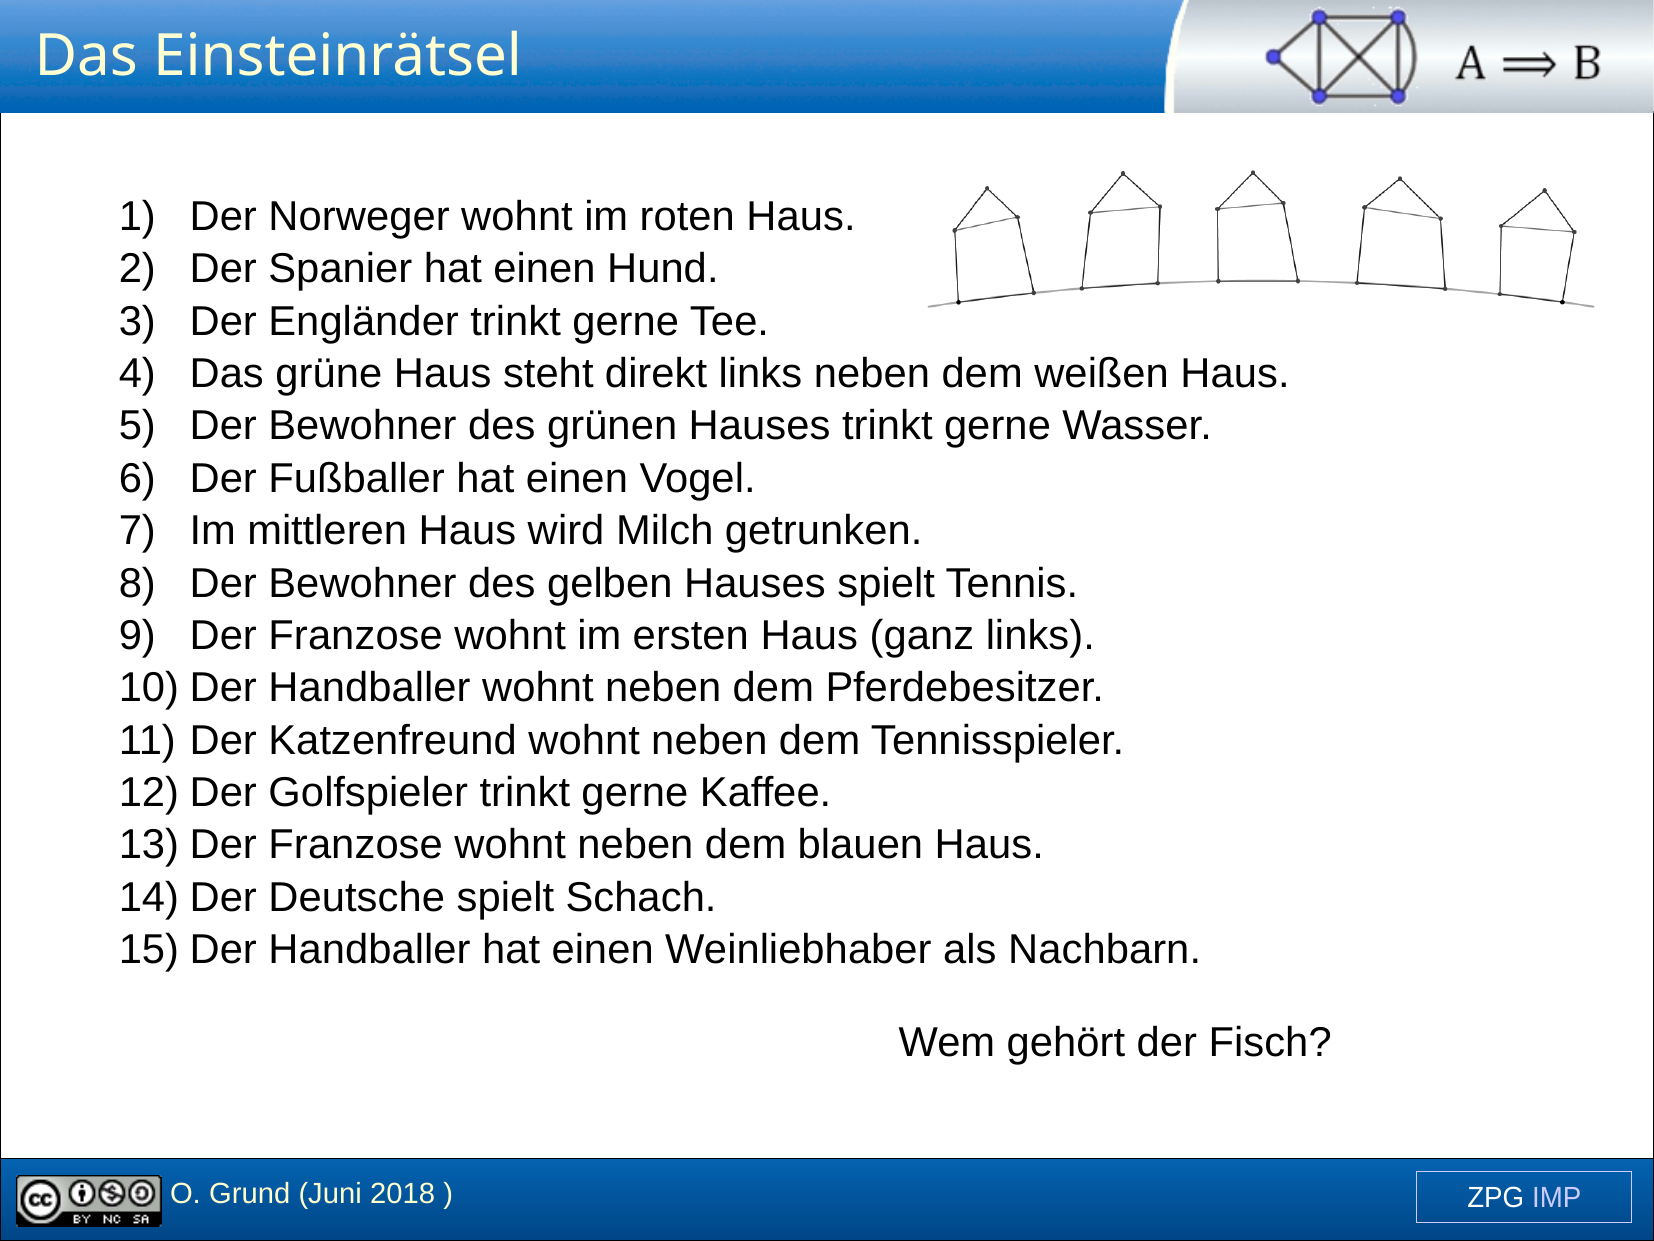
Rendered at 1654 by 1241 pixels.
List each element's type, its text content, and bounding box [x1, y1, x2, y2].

picture [0, 0, 1654, 113]
picture [924, 162, 1599, 313]
title Das Einsteinrätsel [34, 14, 1151, 92]
picture [16, 1175, 162, 1227]
text_box Der Norweger wohnt im roten Haus. Der Spanier hat einen Hund. Der Engländer trinkt gerne Tee. Das grüne Haus steht direkt links neben dem weißen Haus. Der Bewohner des grünen Hauses trinkt gerne Wasser. Der Fußballer hat einen Vogel. Im mittleren Haus wird Milch getrunken. Der Bewohner des gelben Hauses spielt Tennis. Der Franzose wohnt im ersten Haus (ganz links). Der Handballer wohnt neben dem Pferdebesitzer. Der Katzenfreund wohnt neben dem Tennisspieler. Der Golfspieler trinkt gerne Kaffee. Der Franzose wohnt neben dem blauen Haus. Der Deutsche spielt Schach. Der Handballer hat einen Weinliebhaber als Nachbarn. Wem gehört der Fisch? [80, 185, 1504, 1073]
